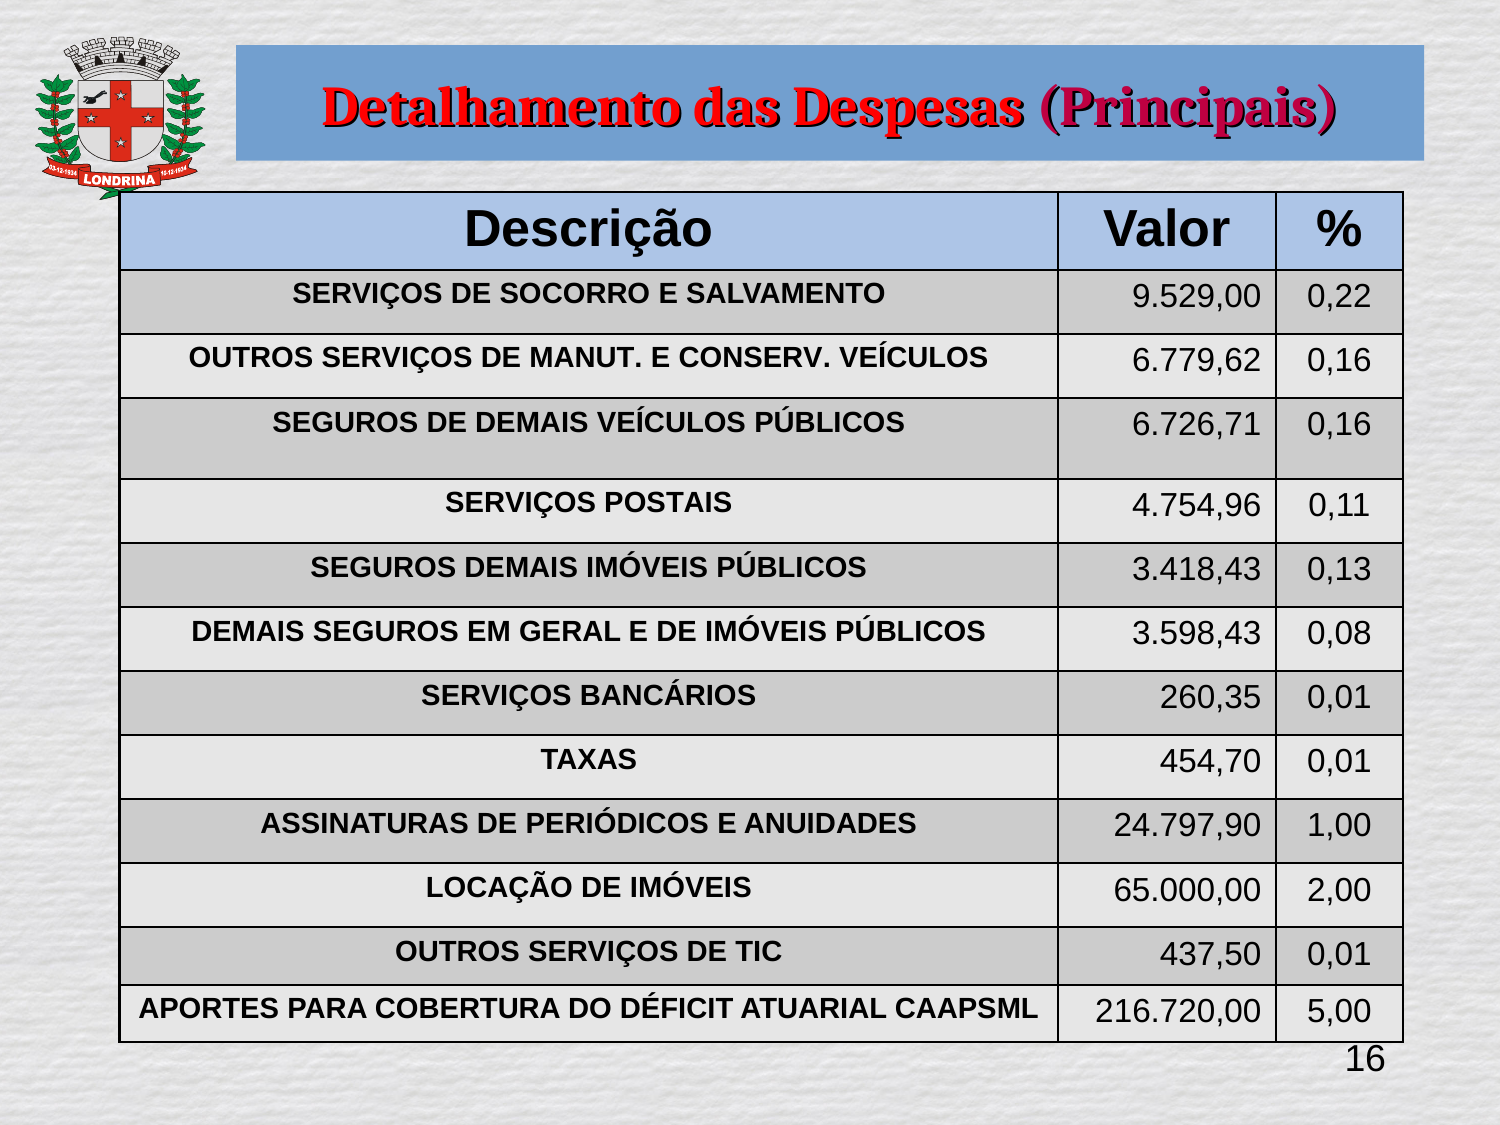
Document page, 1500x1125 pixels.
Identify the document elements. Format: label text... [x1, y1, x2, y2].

table_cell 65.000,00 [1059, 864, 1275, 926]
table_cell 0,22 [1277, 271, 1402, 333]
table_cell SEGUROS DEMAIS IMÓVEIS PÚBLICOS [121, 544, 1057, 606]
text_box <número> [1329, 1027, 1500, 1098]
table_cell SERVIÇOS BANCÁRIOS [121, 672, 1057, 734]
table_cell 6.726,71 [1059, 399, 1275, 478]
table_cell 260,35 [1059, 672, 1275, 734]
table_cell 4.754,96 [1059, 480, 1275, 542]
table_cell 6.779,62 [1059, 335, 1275, 397]
table_cell 454,70 [1059, 736, 1275, 798]
table_cell 3.418,43 [1059, 544, 1275, 606]
table_cell 24.797,90 [1059, 800, 1275, 862]
text_box Detalhamento das Despesas (Principais) [236, 45, 1425, 161]
table_cell 0,01 [1277, 928, 1402, 984]
table_cell OUTROS SERVIÇOS DE MANUT. E CONSERV. VEÍCULOS [121, 335, 1057, 397]
table_cell 216.720,00 [1059, 986, 1275, 1041]
table_header % [1277, 193, 1402, 269]
table_cell SERVIÇOS DE SOCORRO E SALVAMENTO [121, 271, 1057, 333]
table_cell 1,00 [1277, 800, 1402, 862]
table_cell LOCAÇÃO DE IMÓVEIS [121, 864, 1057, 926]
table_cell 0,01 [1277, 736, 1402, 798]
table_cell 2,00 [1277, 864, 1402, 926]
table_cell 5,00 [1277, 986, 1402, 1041]
table_cell 0,16 [1277, 335, 1402, 397]
table_cell 9.529,00 [1059, 271, 1275, 333]
table_cell ASSINATURAS DE PERIÓDICOS E ANUIDADES [121, 800, 1057, 862]
table_cell 437,50 [1059, 928, 1275, 984]
table_header Valor [1059, 193, 1275, 269]
table_cell 0,16 [1277, 399, 1402, 478]
table_cell DEMAIS SEGUROS EM GERAL E DE IMÓVEIS PÚBLICOS [121, 608, 1057, 670]
table_cell SEGUROS DE DEMAIS VEÍCULOS PÚBLICOS [121, 399, 1057, 478]
table_cell SERVIÇOS POSTAIS [121, 480, 1057, 542]
table_cell APORTES PARA COBERTURA DO DÉFICIT ATUARIAL CAAPSML [121, 986, 1057, 1041]
table_cell TAXAS [121, 736, 1057, 798]
table_cell 0,08 [1277, 608, 1402, 670]
table_cell 3.598,43 [1059, 608, 1275, 670]
table_cell 0,13 [1277, 544, 1402, 606]
table_cell 0,01 [1277, 672, 1402, 734]
table_cell 0,11 [1277, 480, 1402, 542]
table_header Descrição [121, 193, 1057, 269]
table_cell OUTROS SERVIÇOS DE TIC [121, 928, 1057, 984]
picture [0, 0, 1500, 1125]
